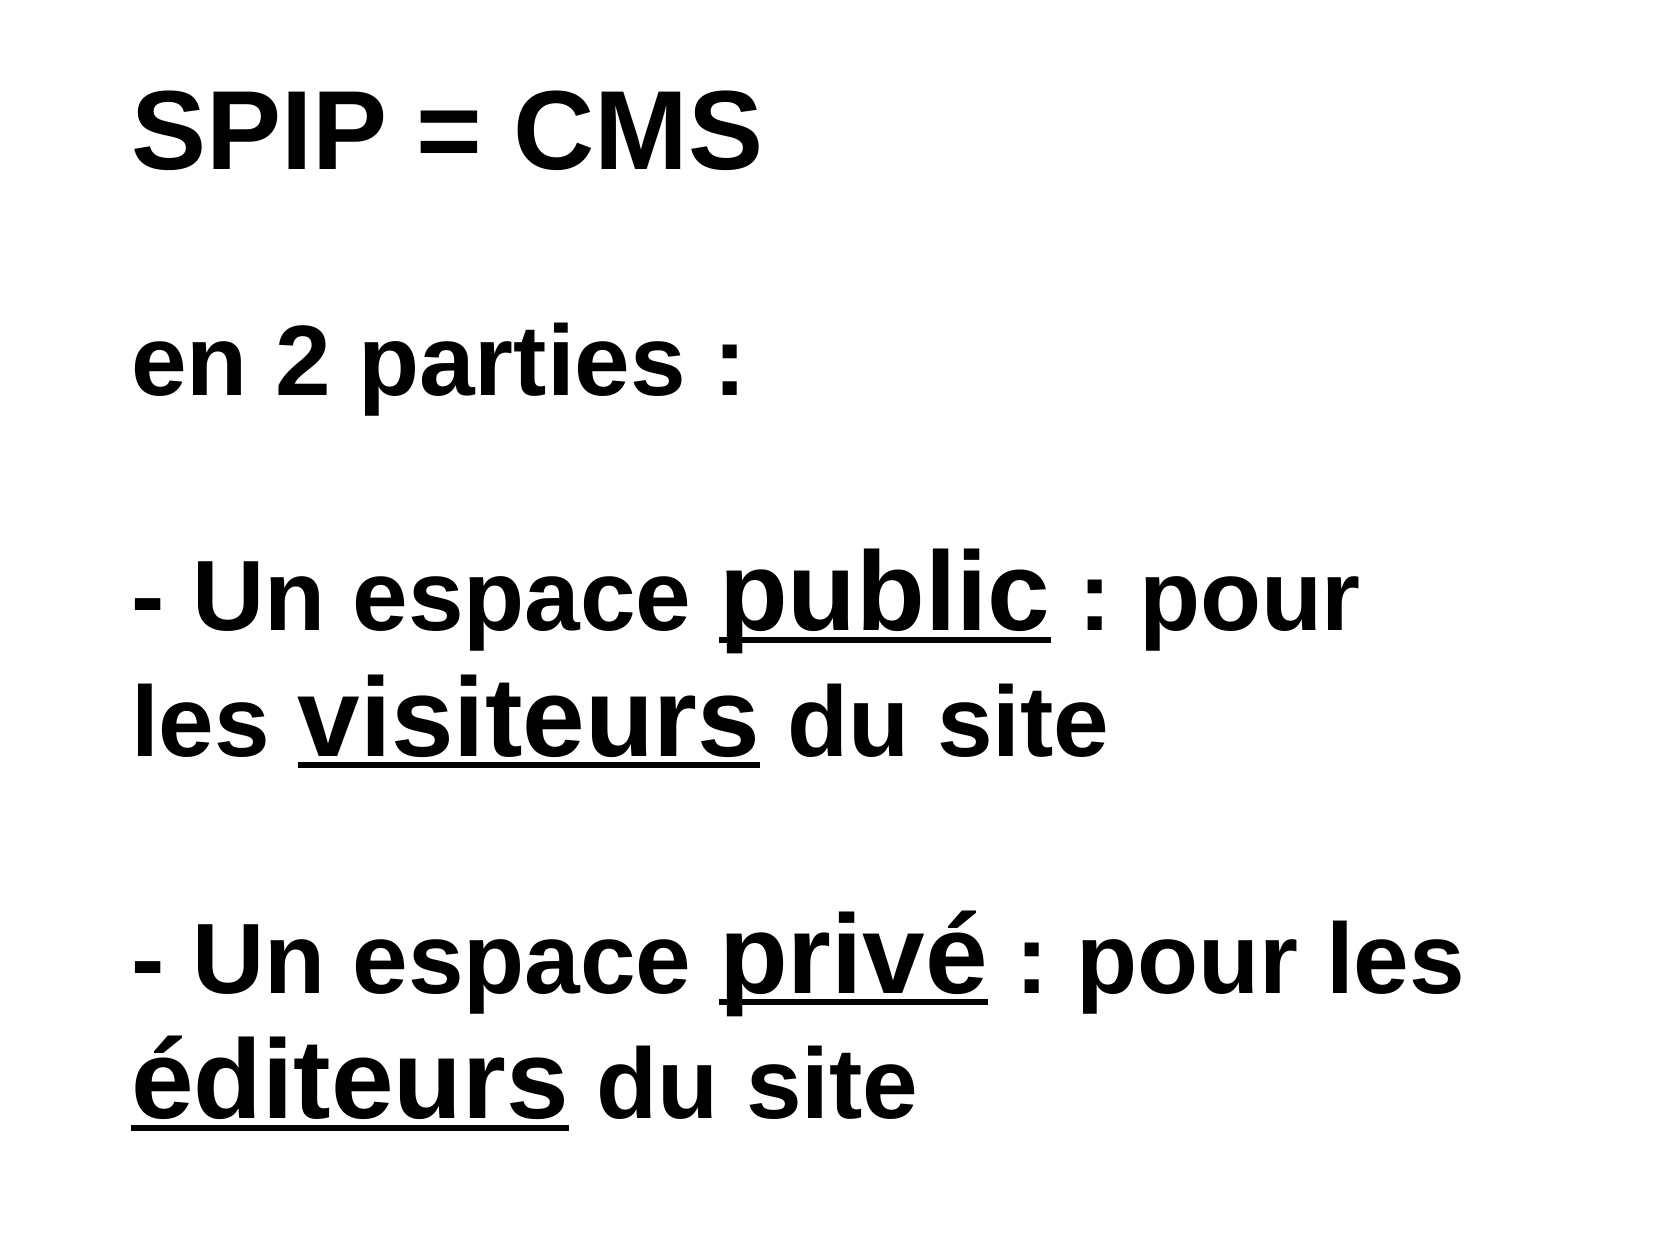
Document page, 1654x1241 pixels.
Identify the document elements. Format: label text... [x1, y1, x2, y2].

text_box SPIP = CMS en 2 parties : - Un espace public : pour les visiteurs du site - Un espace privé : pour les éditeurs du site [116, 60, 1505, 1150]
